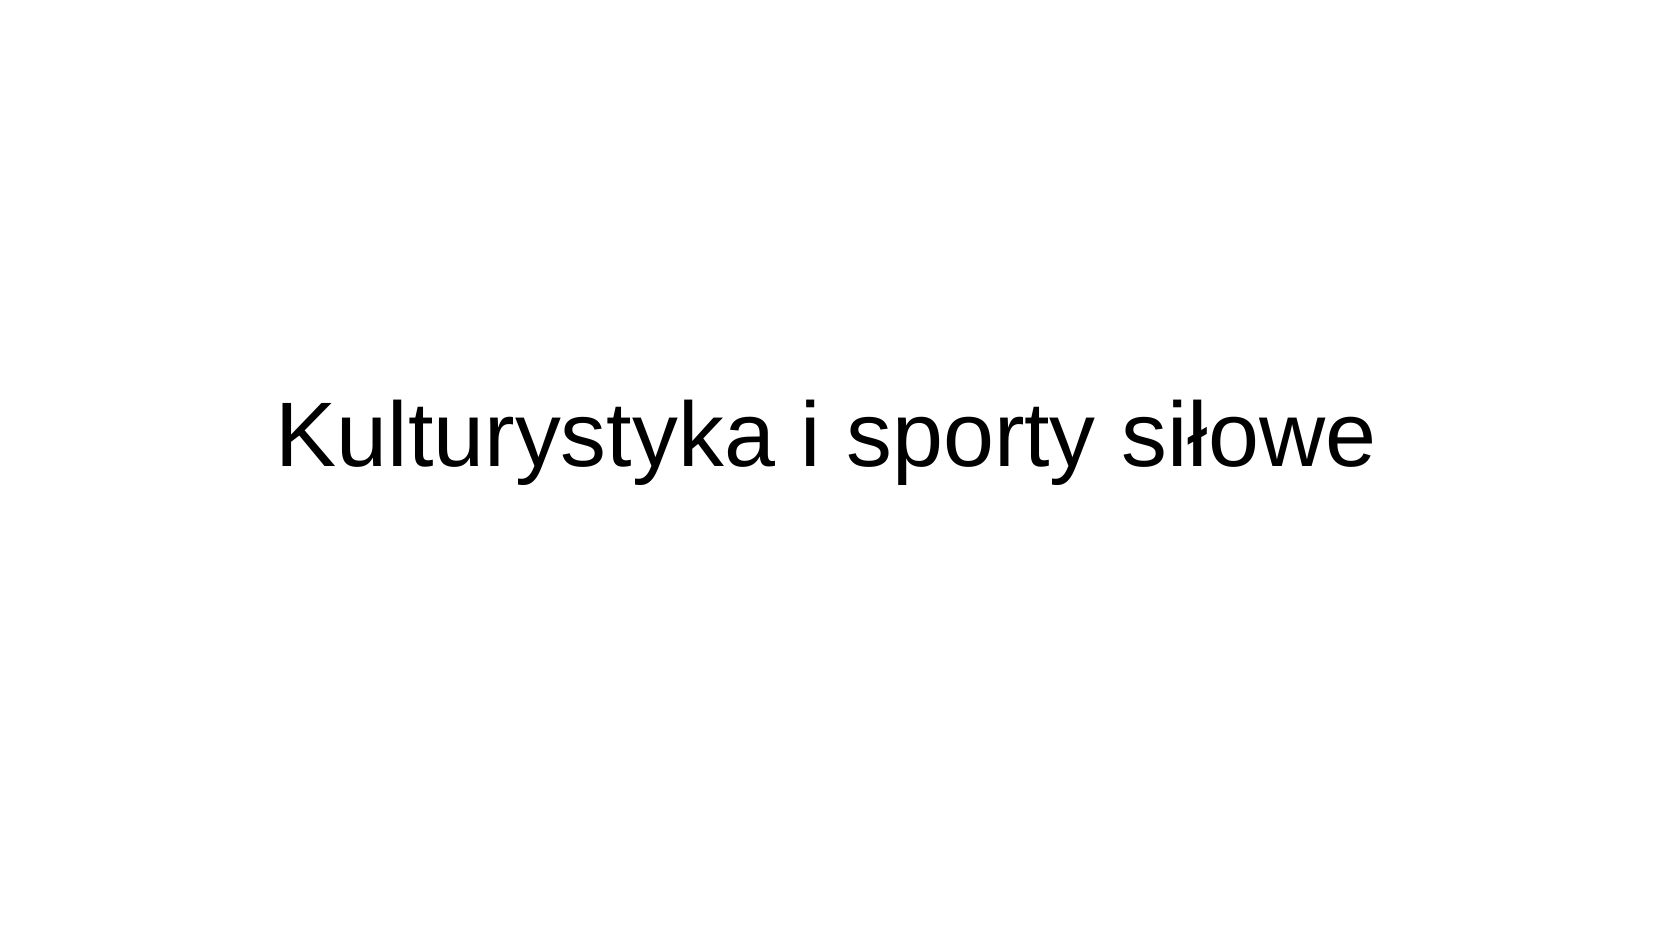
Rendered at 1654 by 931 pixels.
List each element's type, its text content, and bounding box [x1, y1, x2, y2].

title Kulturystyka i sporty siłowe [82, 352, 1571, 508]
